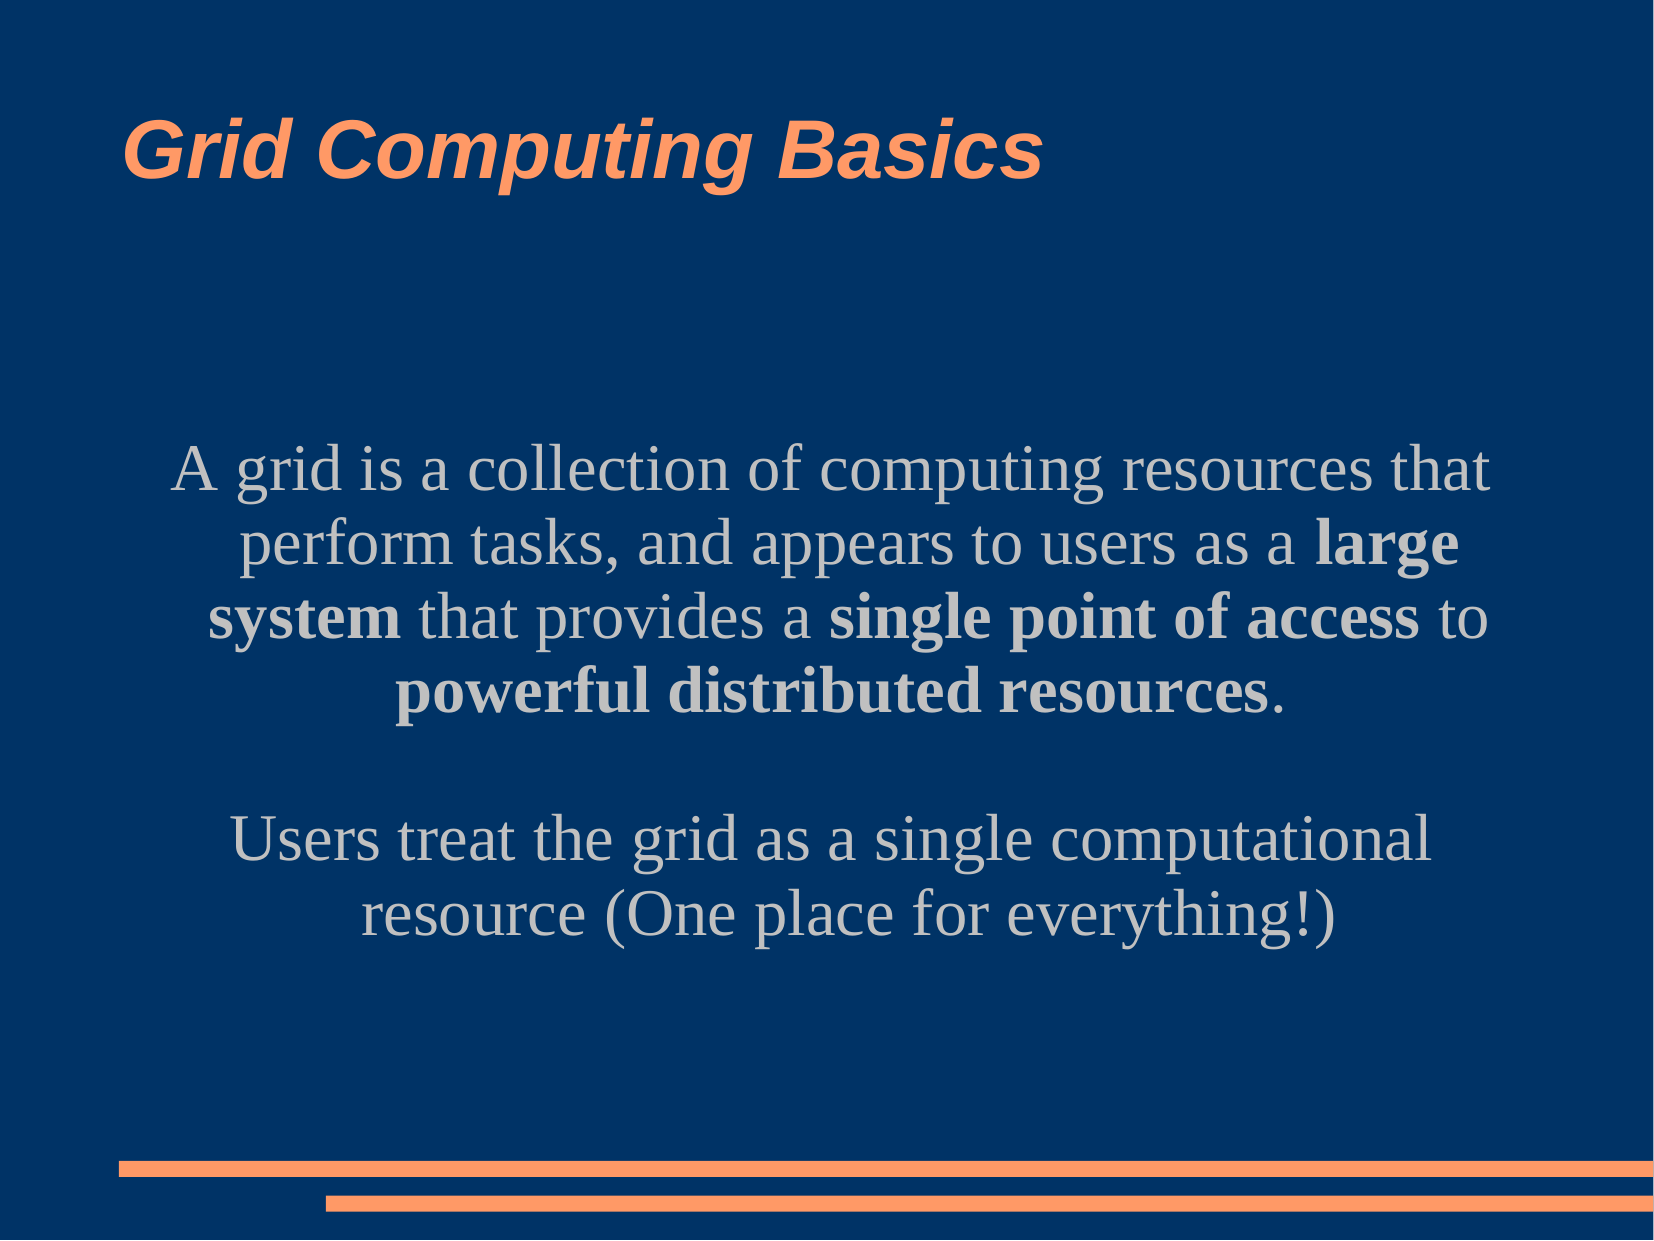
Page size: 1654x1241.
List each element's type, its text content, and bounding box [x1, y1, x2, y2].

title Grid Computing Basics [121, 46, 1534, 254]
subtitle A grid is a collection of computing resources that perform tasks, and appears to users as a large system that provides a single point of access to powerful distributed resources. Users treat the grid as a single computational resource (One place for everything!) [112, 330, 1552, 1051]
